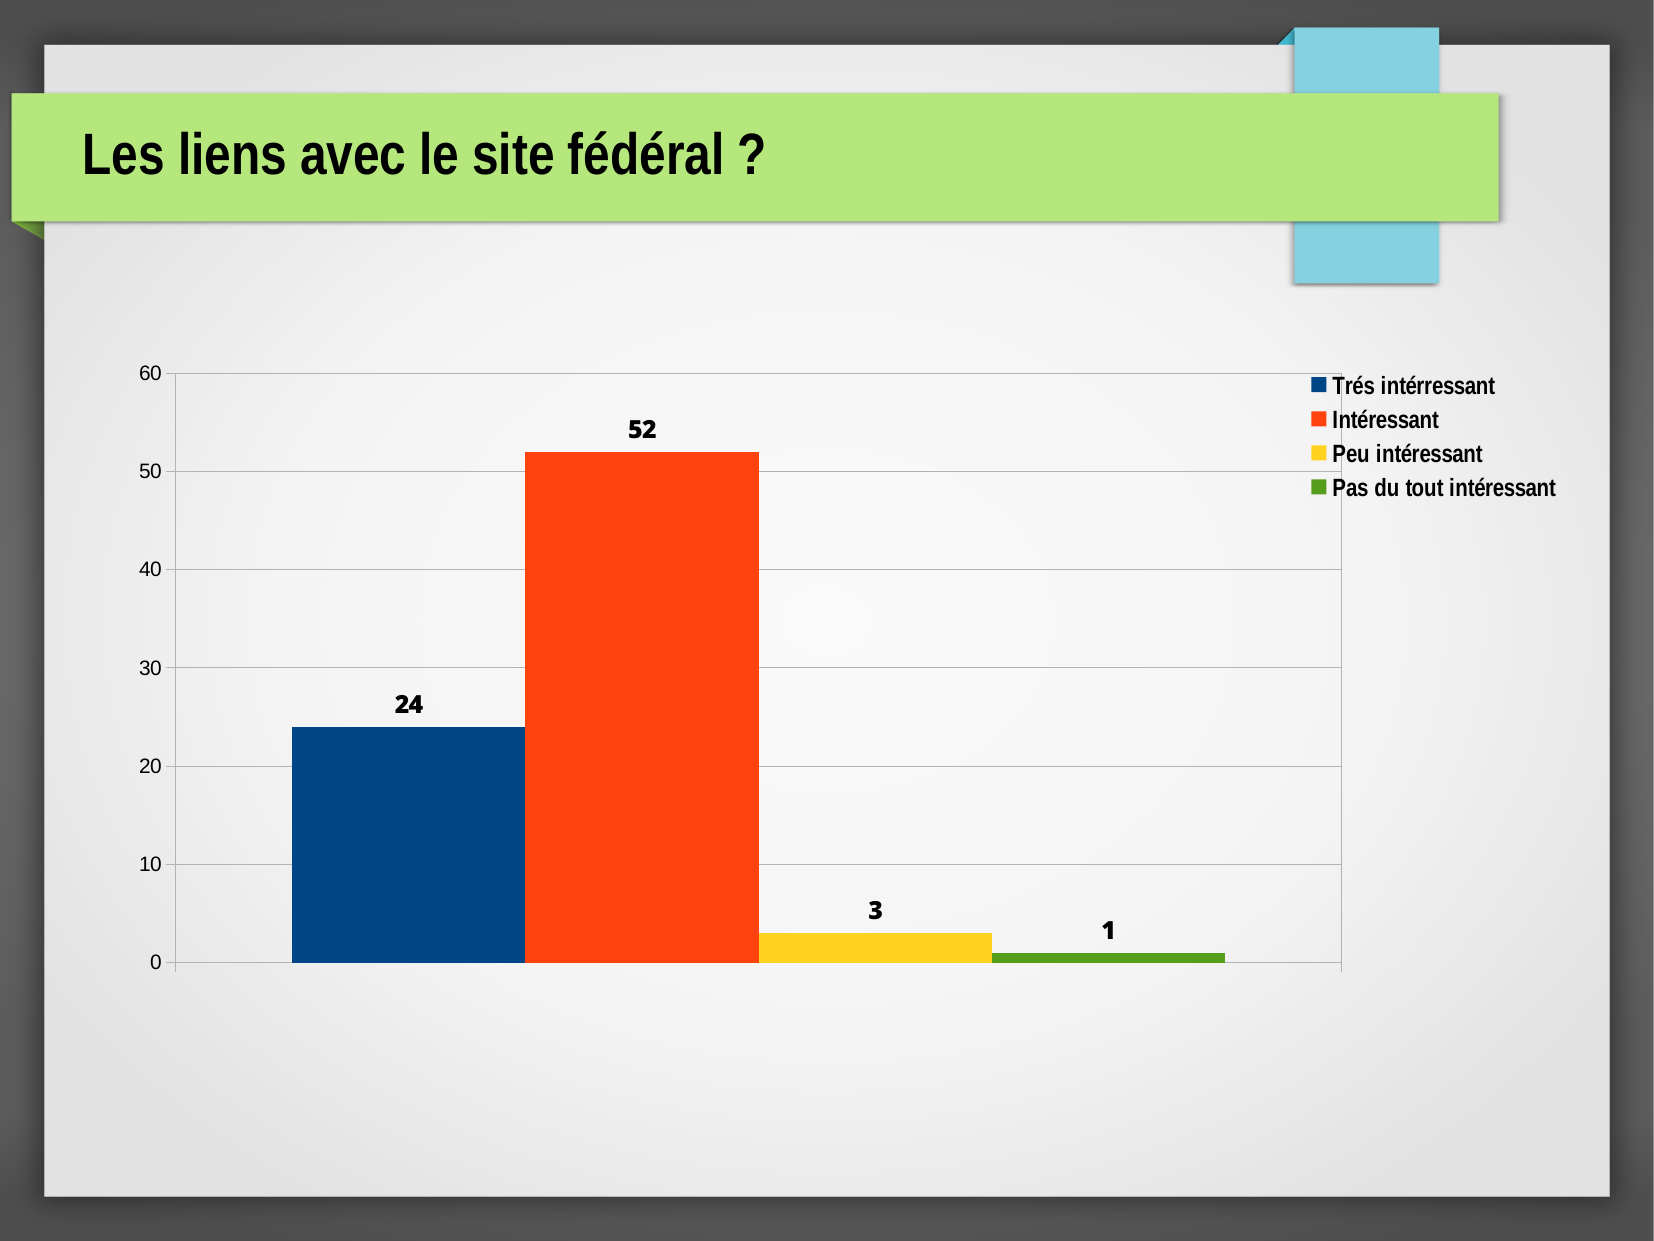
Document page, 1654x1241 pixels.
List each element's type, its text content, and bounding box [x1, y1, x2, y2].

picture [0, 0, 1654, 1241]
title Les liens avec le site fédéral ? [82, 94, 1264, 213]
chart [82, 295, 1571, 1015]
